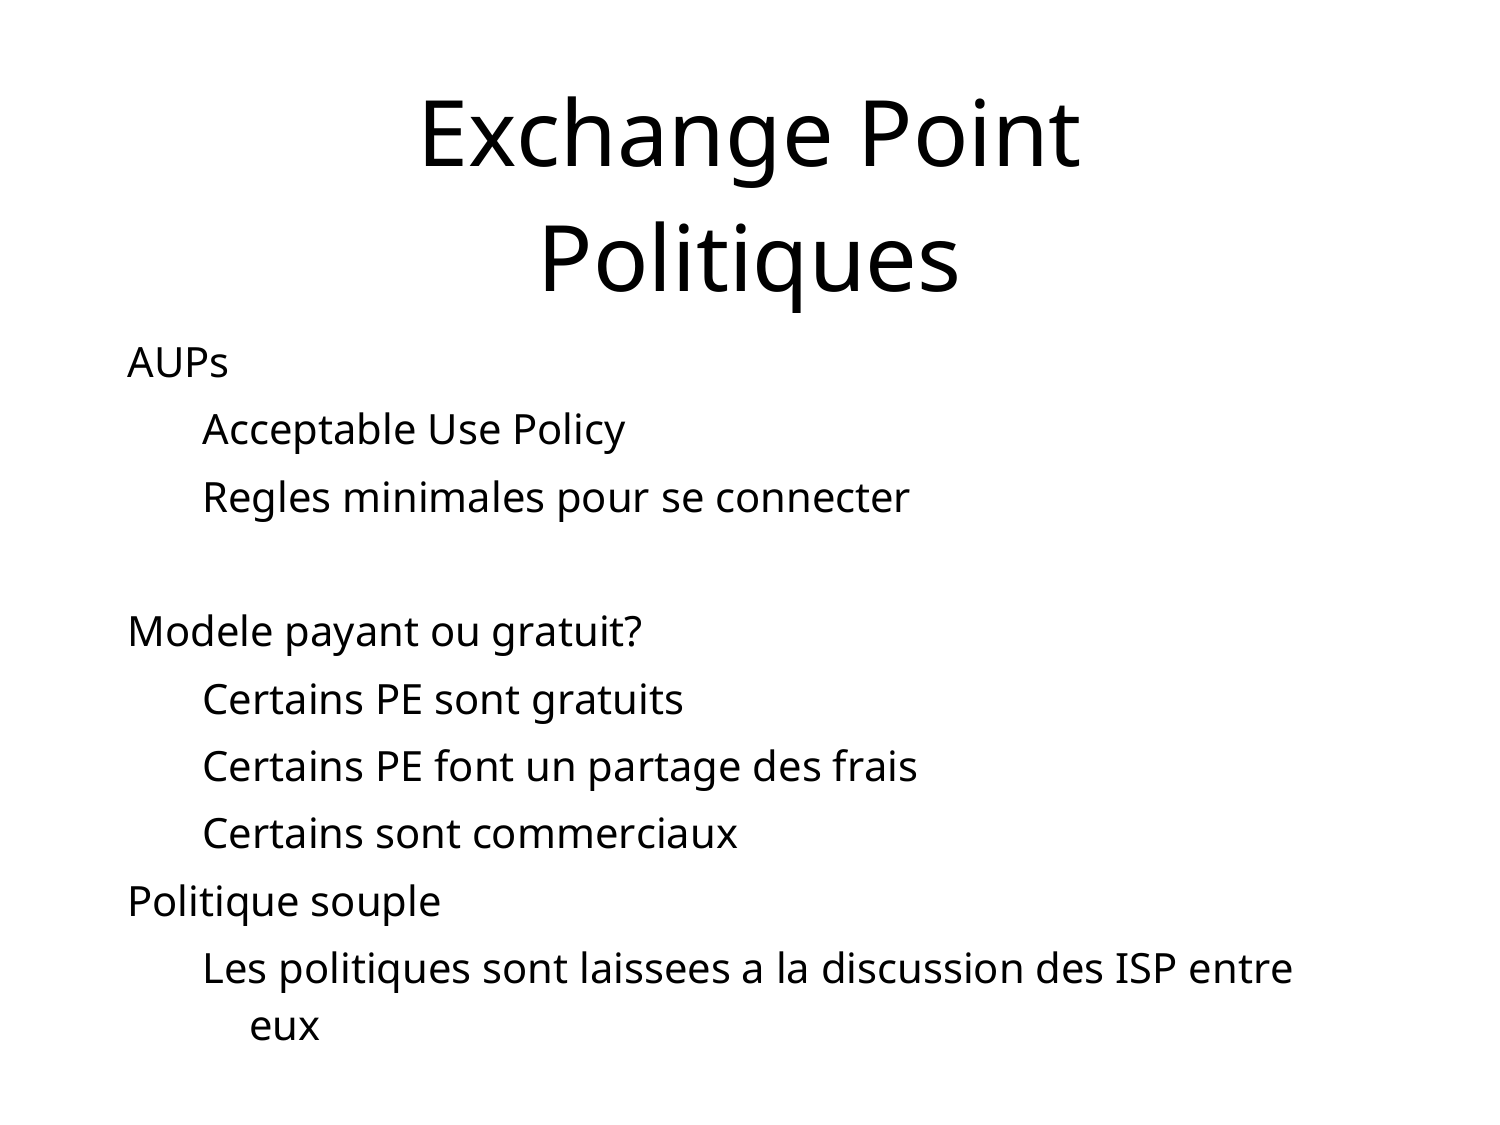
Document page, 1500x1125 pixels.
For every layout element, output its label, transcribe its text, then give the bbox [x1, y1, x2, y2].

title Exchange Point Politiques [112, 76, 1388, 312]
list AUPs Acceptable Use Policy Regles minimales pour se connecter Modele payant ou gratuit? Certains PE sont gratuits Certains PE font un partage des frais Certains sont commerciaux Politique souple Les politiques sont laissees a la discussion des ISP entre eux [112, 324, 1388, 1001]
